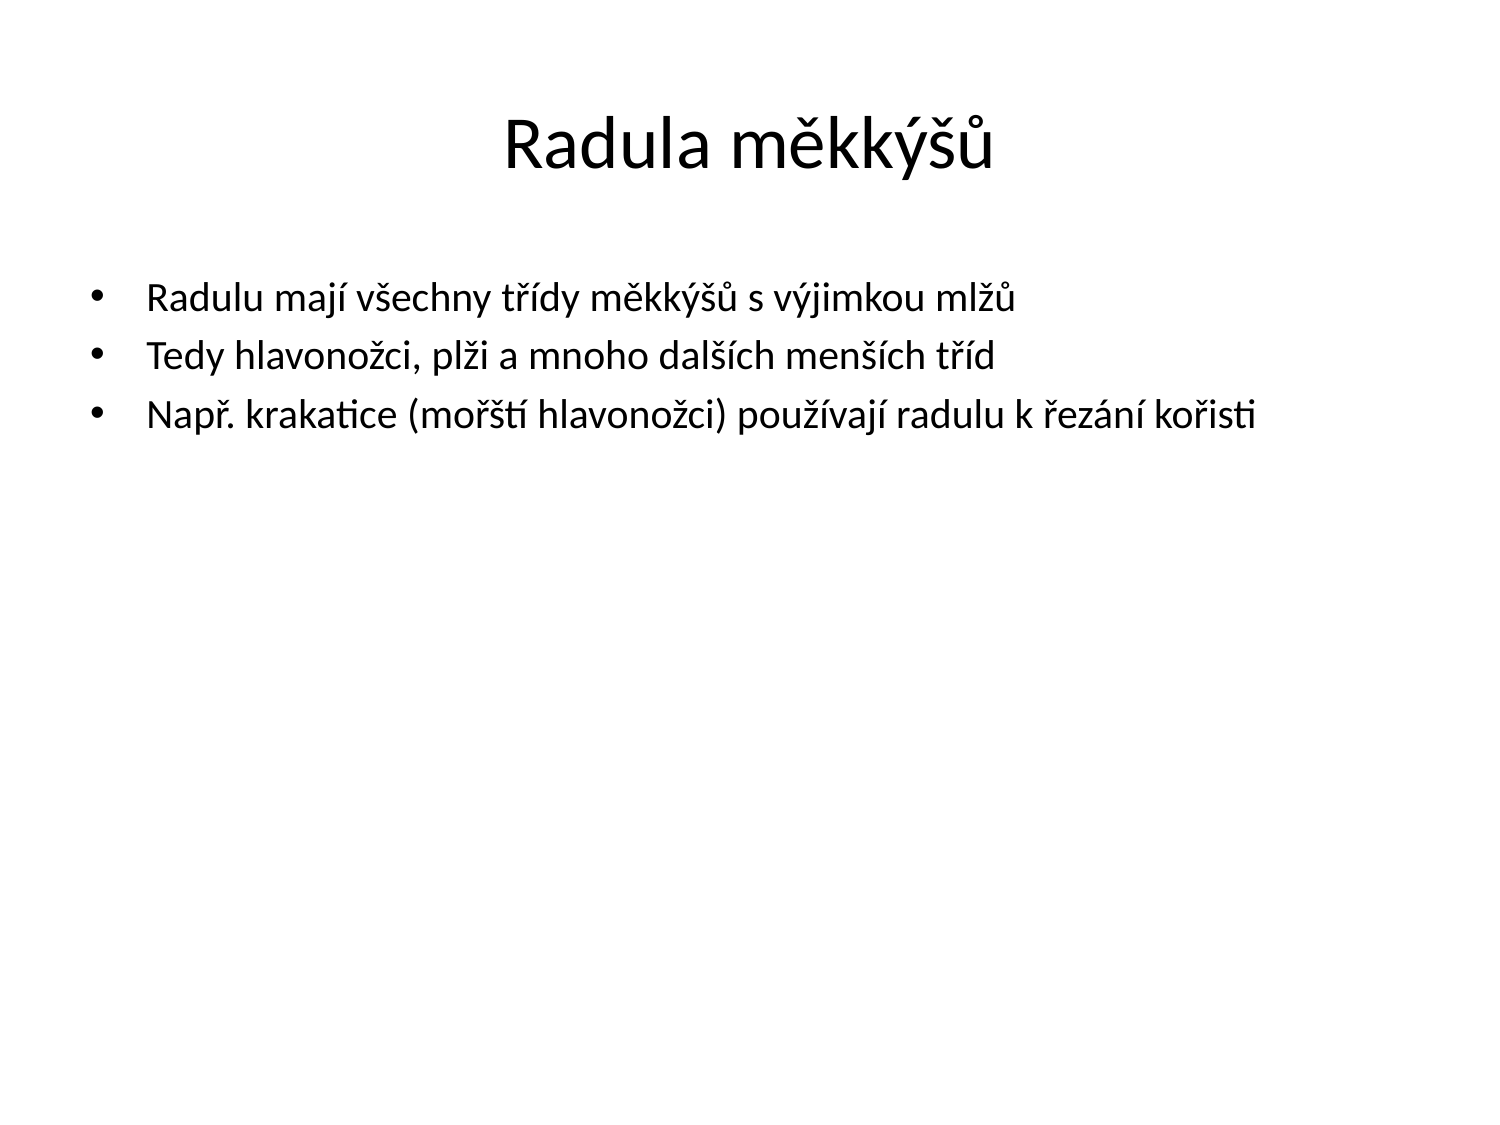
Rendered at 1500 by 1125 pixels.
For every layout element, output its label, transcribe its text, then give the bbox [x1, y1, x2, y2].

title Radula měkkýšů [75, 45, 1425, 233]
list Radulu mají všechny třídy měkkýšů s výjimkou mlžů Tedy hlavonožci, plži a mnoho dalších menších tříd Např. krakatice (mořští hlavonožci) používají radulu k řezání kořisti [75, 262, 1425, 1005]
